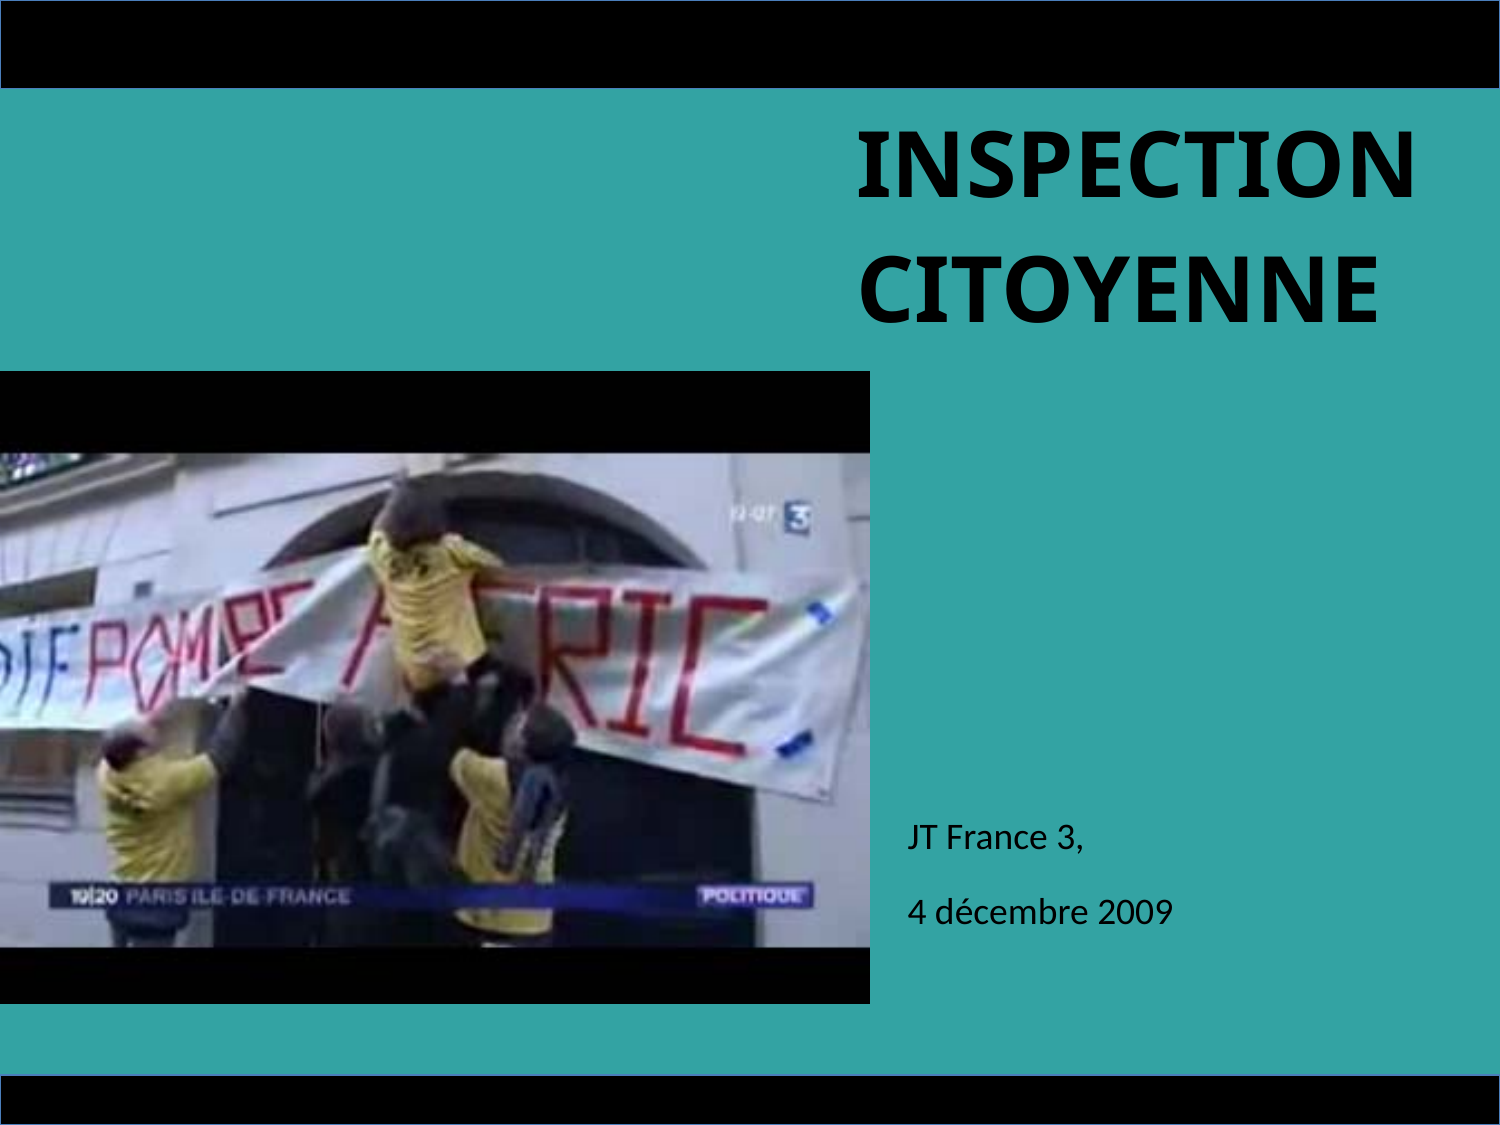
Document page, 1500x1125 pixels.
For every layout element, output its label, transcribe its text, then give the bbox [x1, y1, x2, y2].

text_box [0, 0, 1500, 89]
list JT France 3, 4 décembre 2009 [836, 797, 1500, 1074]
picture [0, 371, 870, 1004]
text_box INSPECTION CITOYENNE [841, 89, 1500, 349]
text_box [0, 1074, 1500, 1125]
